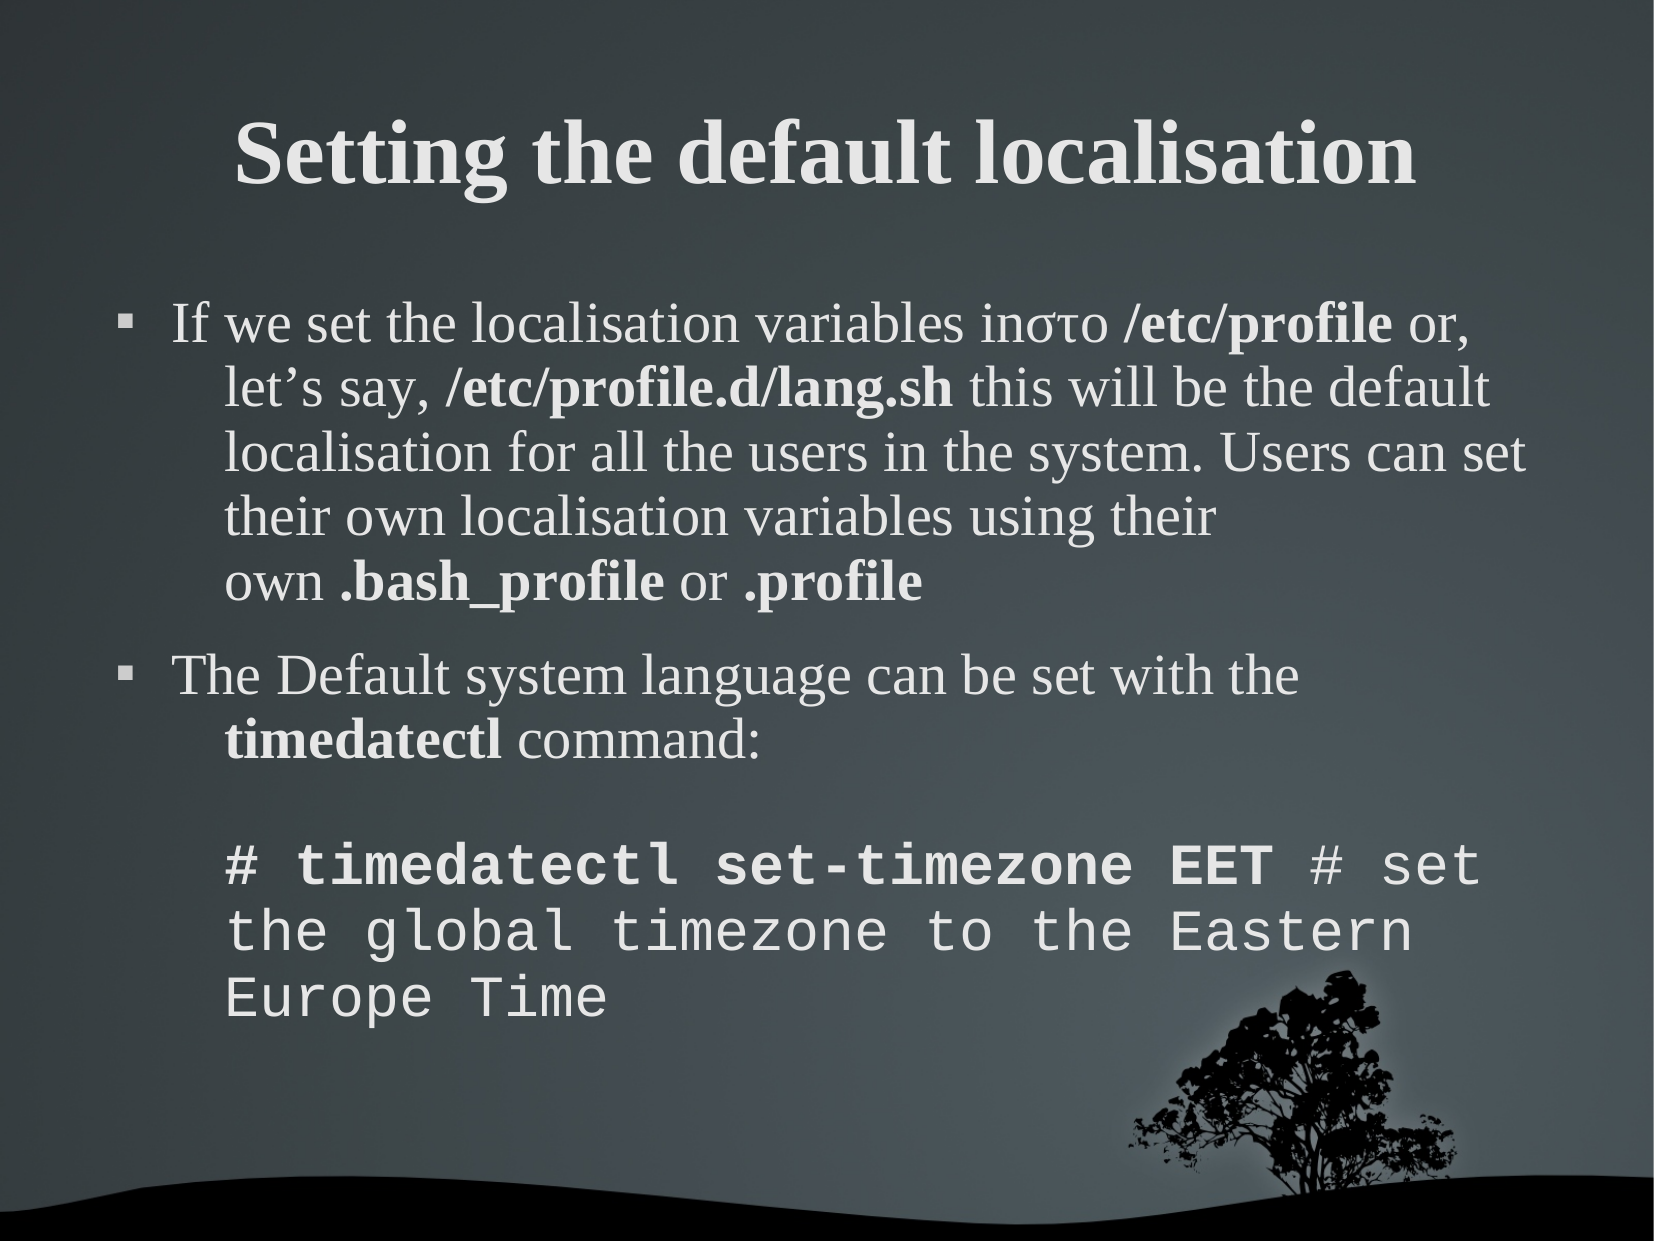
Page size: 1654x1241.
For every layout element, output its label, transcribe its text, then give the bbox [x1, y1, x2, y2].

title Setting the default localisation [82, 33, 1571, 273]
picture [0, 0, 1654, 1241]
list If we set the localisation variables inστο /etc/profile or, let’s say, /etc/profile.d/lang.sh this will be the default localisation for all the users in the system. Users can set their own localisation variables using their own .bash_profile or .profile The Default system language can be set with the timedatectl command: # timedatectl set-timezone EET # set the global timezone to the Eastern Europe Time [82, 290, 1571, 1137]
